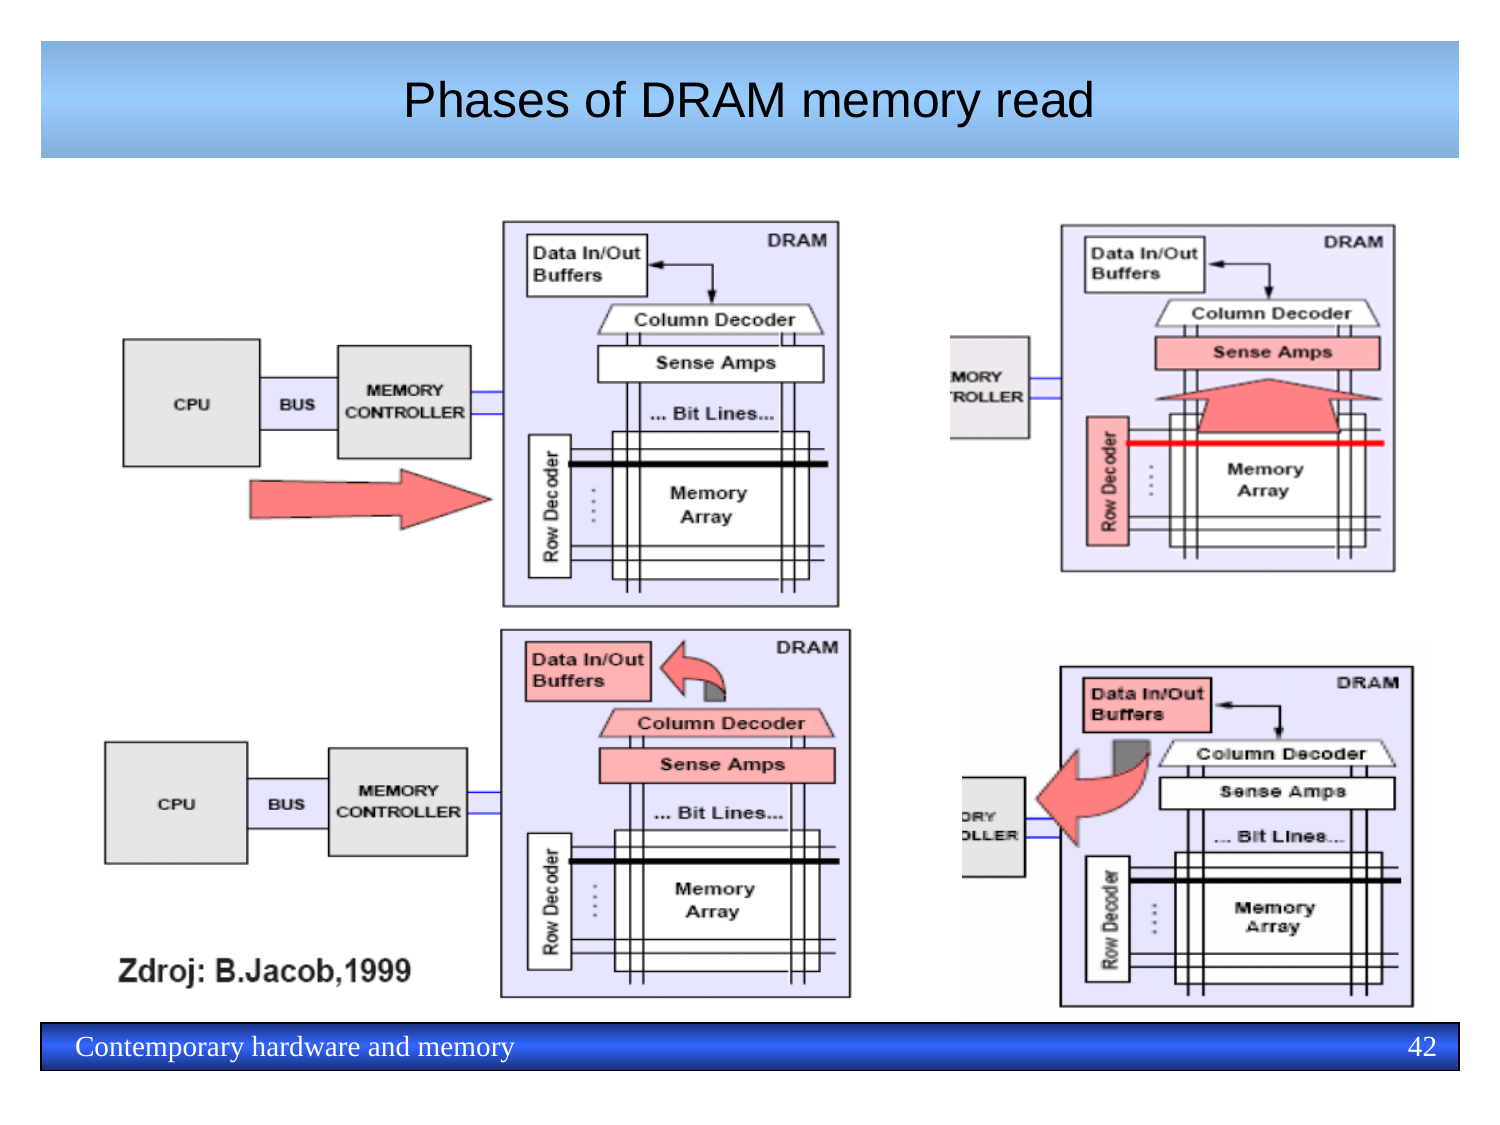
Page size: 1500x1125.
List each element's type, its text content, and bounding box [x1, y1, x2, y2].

picture [950, 207, 1429, 585]
title Phases of DRAM memory read [41, 41, 1459, 158]
picture [88, 207, 863, 1012]
picture [962, 645, 1429, 1017]
